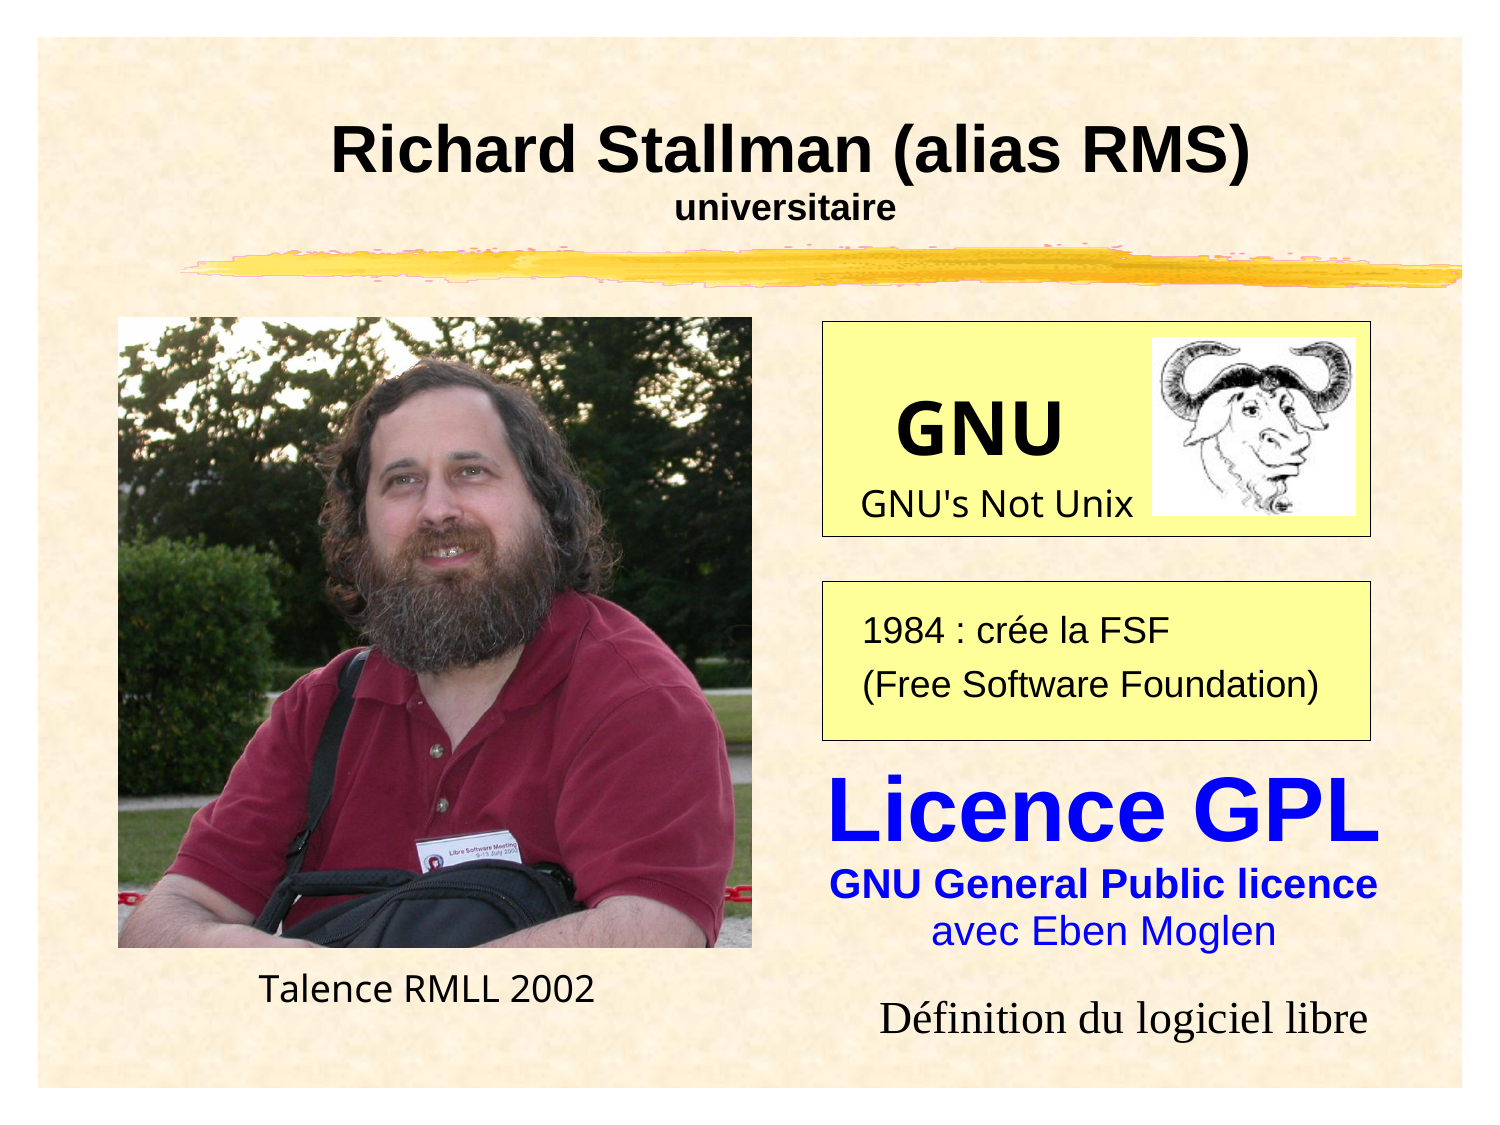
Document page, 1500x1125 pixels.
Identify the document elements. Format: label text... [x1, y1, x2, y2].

text_box GNU GNU's Not Unix [837, 375, 1146, 513]
text_box [822, 581, 1371, 741]
text_box Talence RMLL 2002 [246, 962, 624, 1009]
text_box [822, 321, 1371, 537]
text_box Licence GPL GNU General Public licence avec Eben Moglen [783, 758, 1413, 983]
text_box 1984 : crée la FSF (Free Software Foundation) [844, 609, 1346, 717]
text_box Richard Stallman (alias RMS) universitaire [318, 111, 1305, 247]
text_box Définition du logiciel libre [816, 992, 1421, 1049]
picture [37, 37, 1463, 1088]
